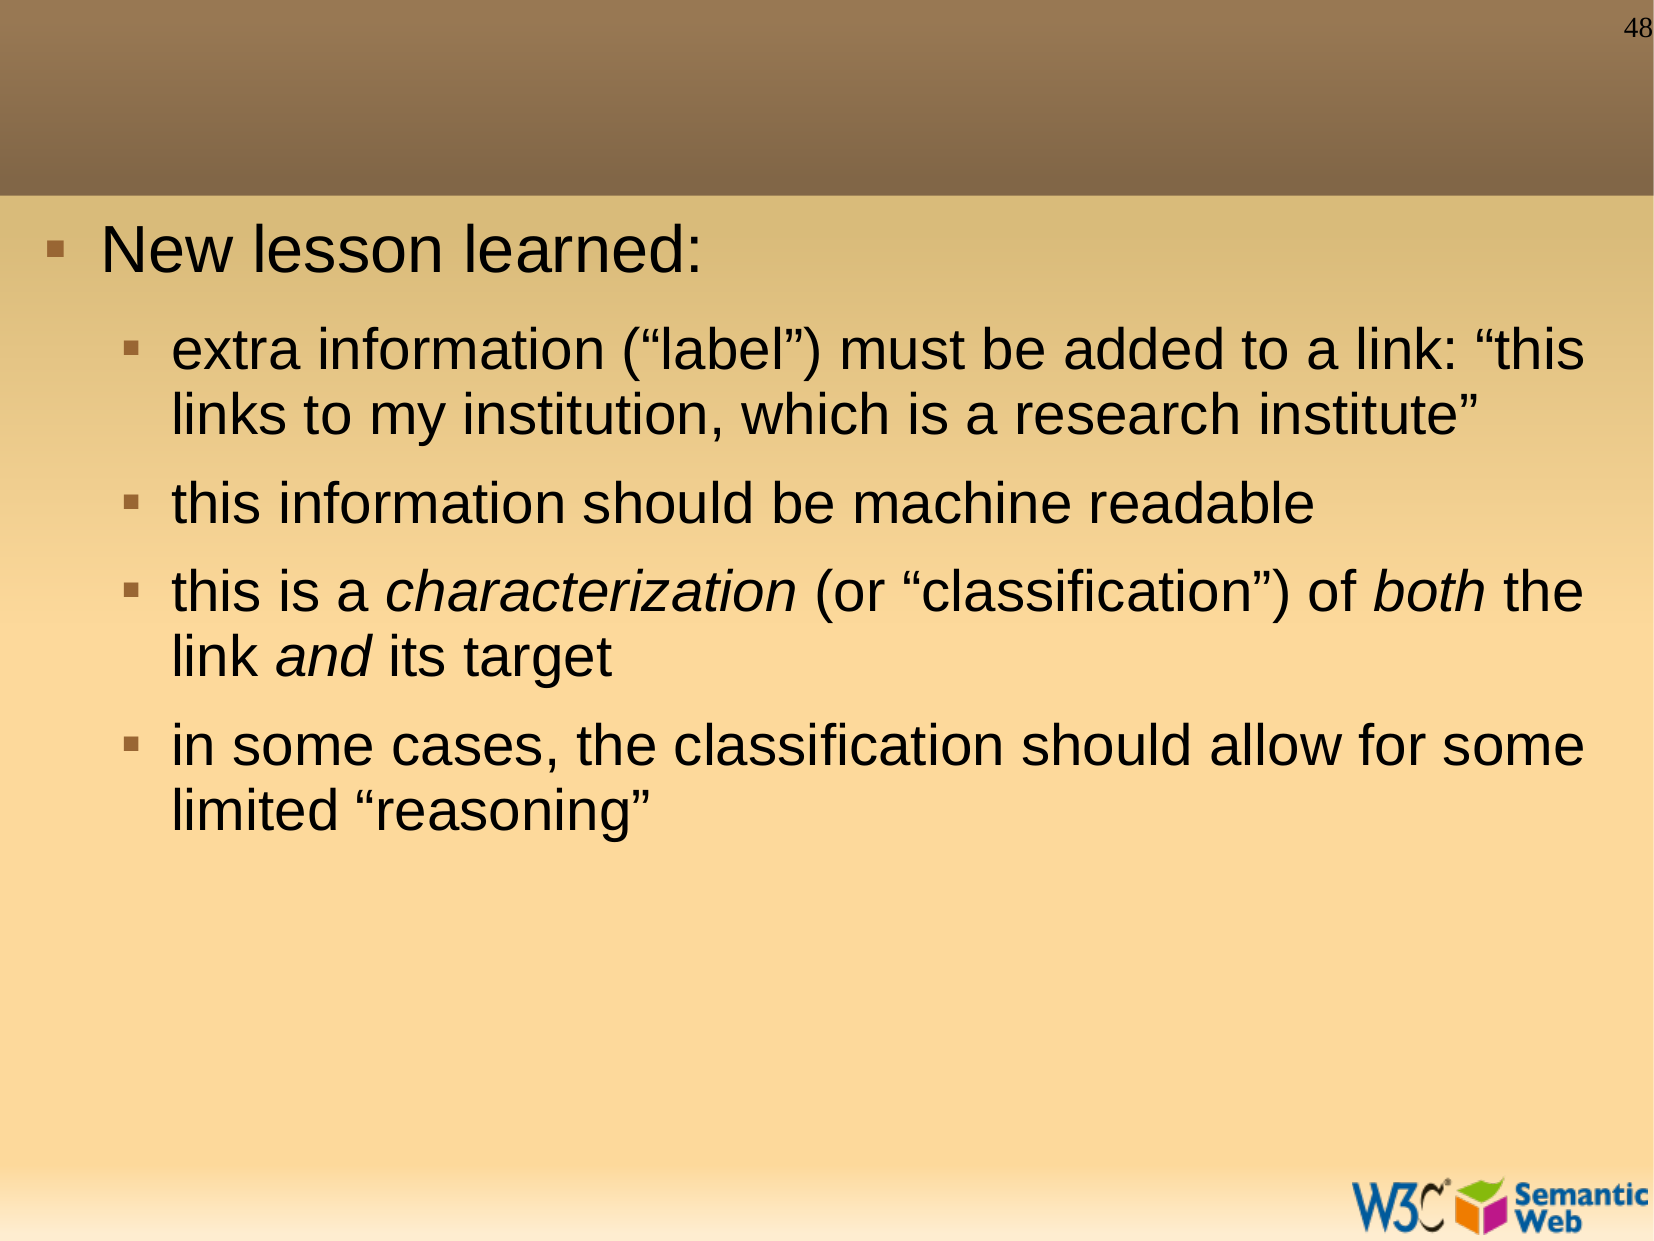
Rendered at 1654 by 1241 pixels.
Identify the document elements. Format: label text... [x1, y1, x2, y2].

picture [0, 0, 1654, 1241]
list New lesson learned: extra information (“label”) must be added to a link: “this links to my institution, which is a research institute” this information should be machine readable this is a characterization (or “classification”) of both the link and its target in some cases, the classification should allow for some limited “reasoning” [29, 212, 1624, 1199]
